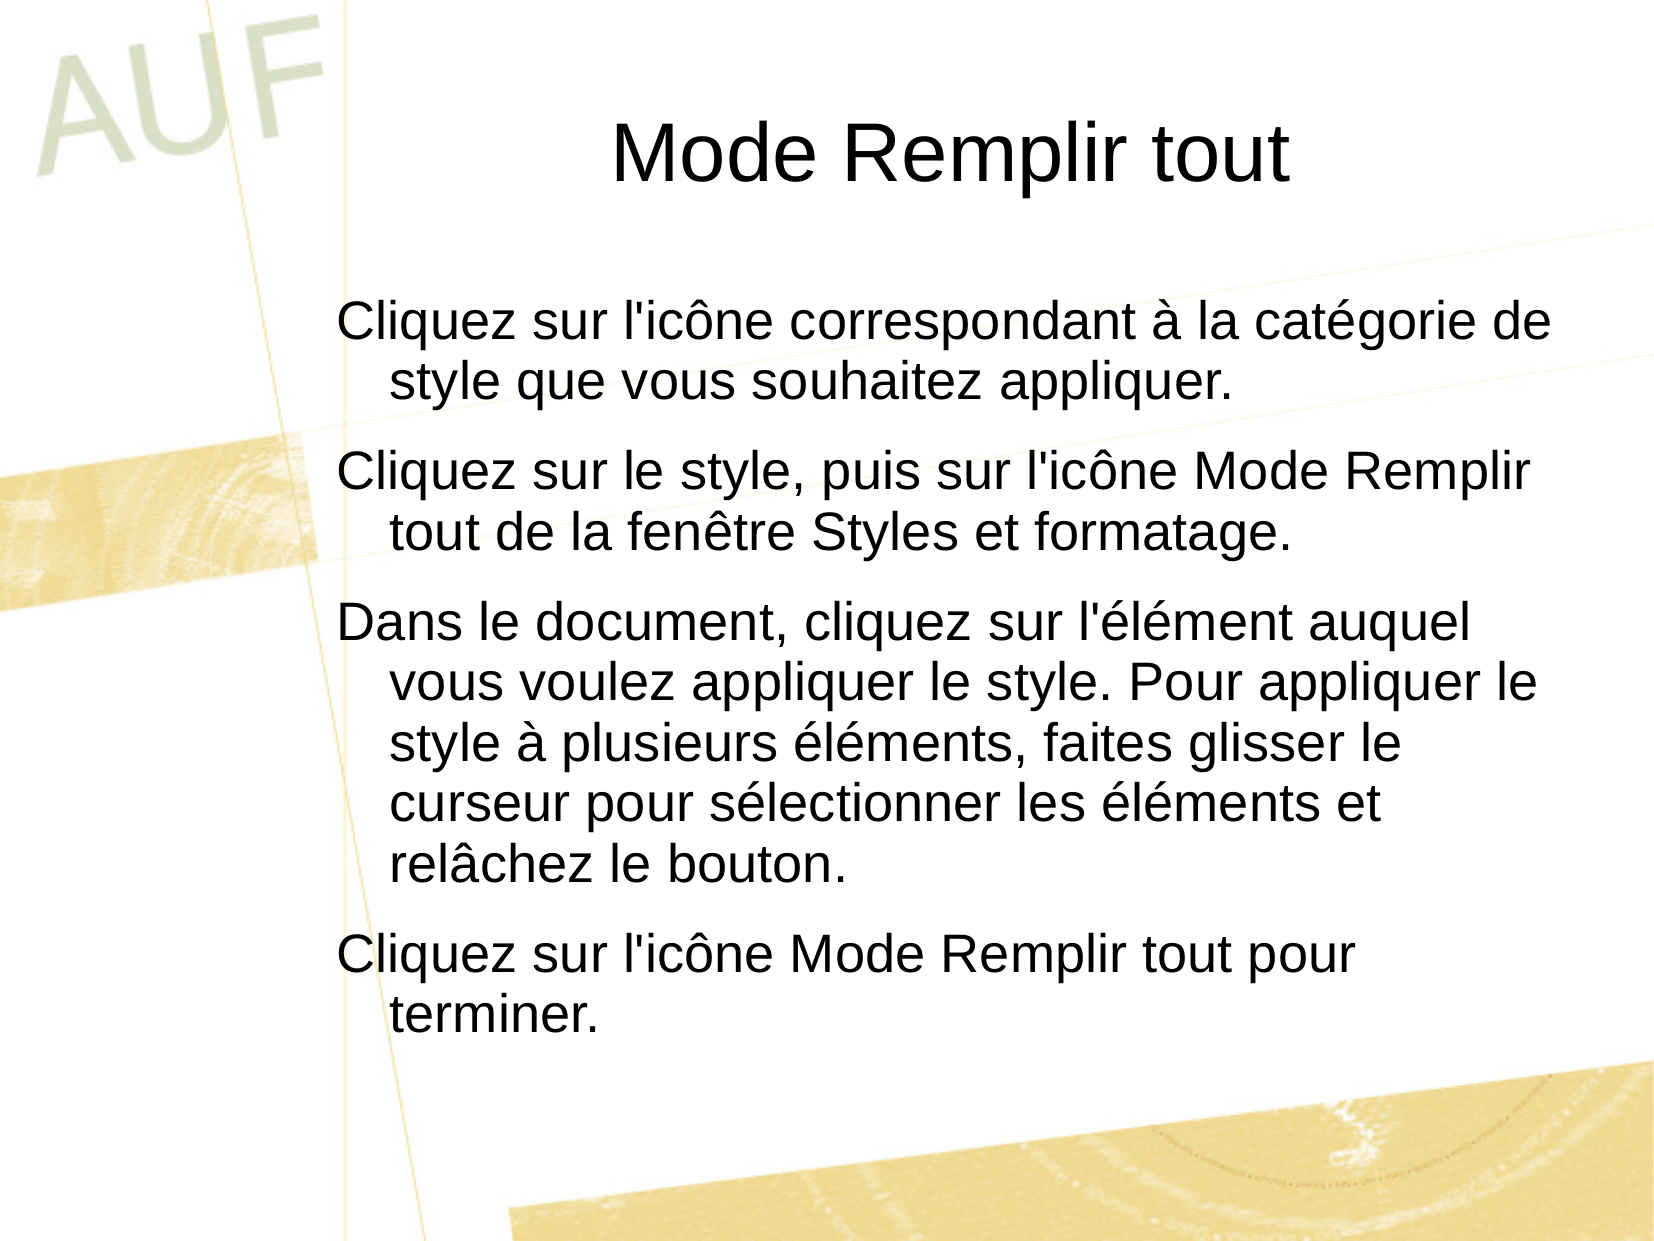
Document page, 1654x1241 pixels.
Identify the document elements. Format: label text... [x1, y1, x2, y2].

picture [0, 0, 1654, 1241]
title Mode Remplir tout [82, 56, 1571, 250]
list Cliquez sur l'icône correspondant à la catégorie de style que vous souhaitez appliquer. Cliquez sur le style, puis sur l'icône Mode Remplir tout de la fenêtre Styles et formatage. Dans le document, cliquez sur l'élément auquel vous voulez appliquer le style. Pour appliquer le style à plusieurs éléments, faites glisser le curseur pour sélectionner les éléments et relâchez le bouton. Cliquez sur l'icône Mode Remplir tout pour terminer. [82, 290, 1571, 1094]
